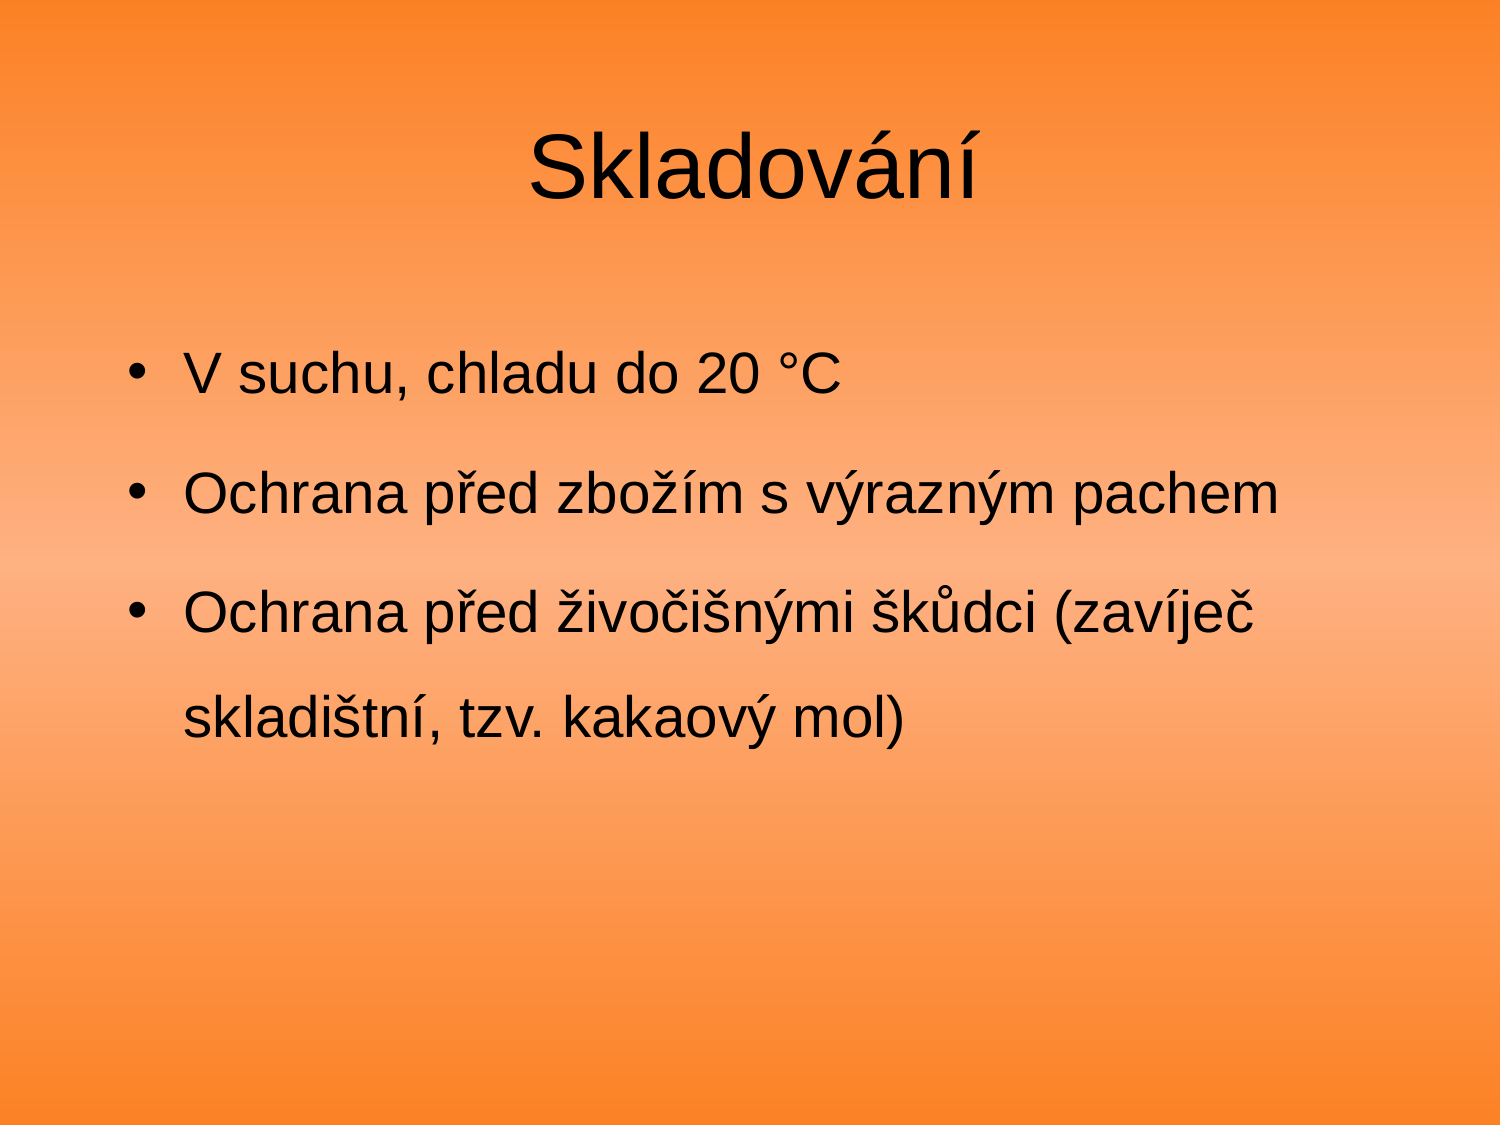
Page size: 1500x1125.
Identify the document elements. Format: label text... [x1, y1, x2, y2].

list V suchu, chladu do 20 °C Ochrana před zbožím s výrazným pachem Ochrana před živočišnými škůdci (zavíječ skladištní, tzv. kakaový mol) [112, 292, 1388, 1047]
title Skladování [117, 82, 1393, 241]
